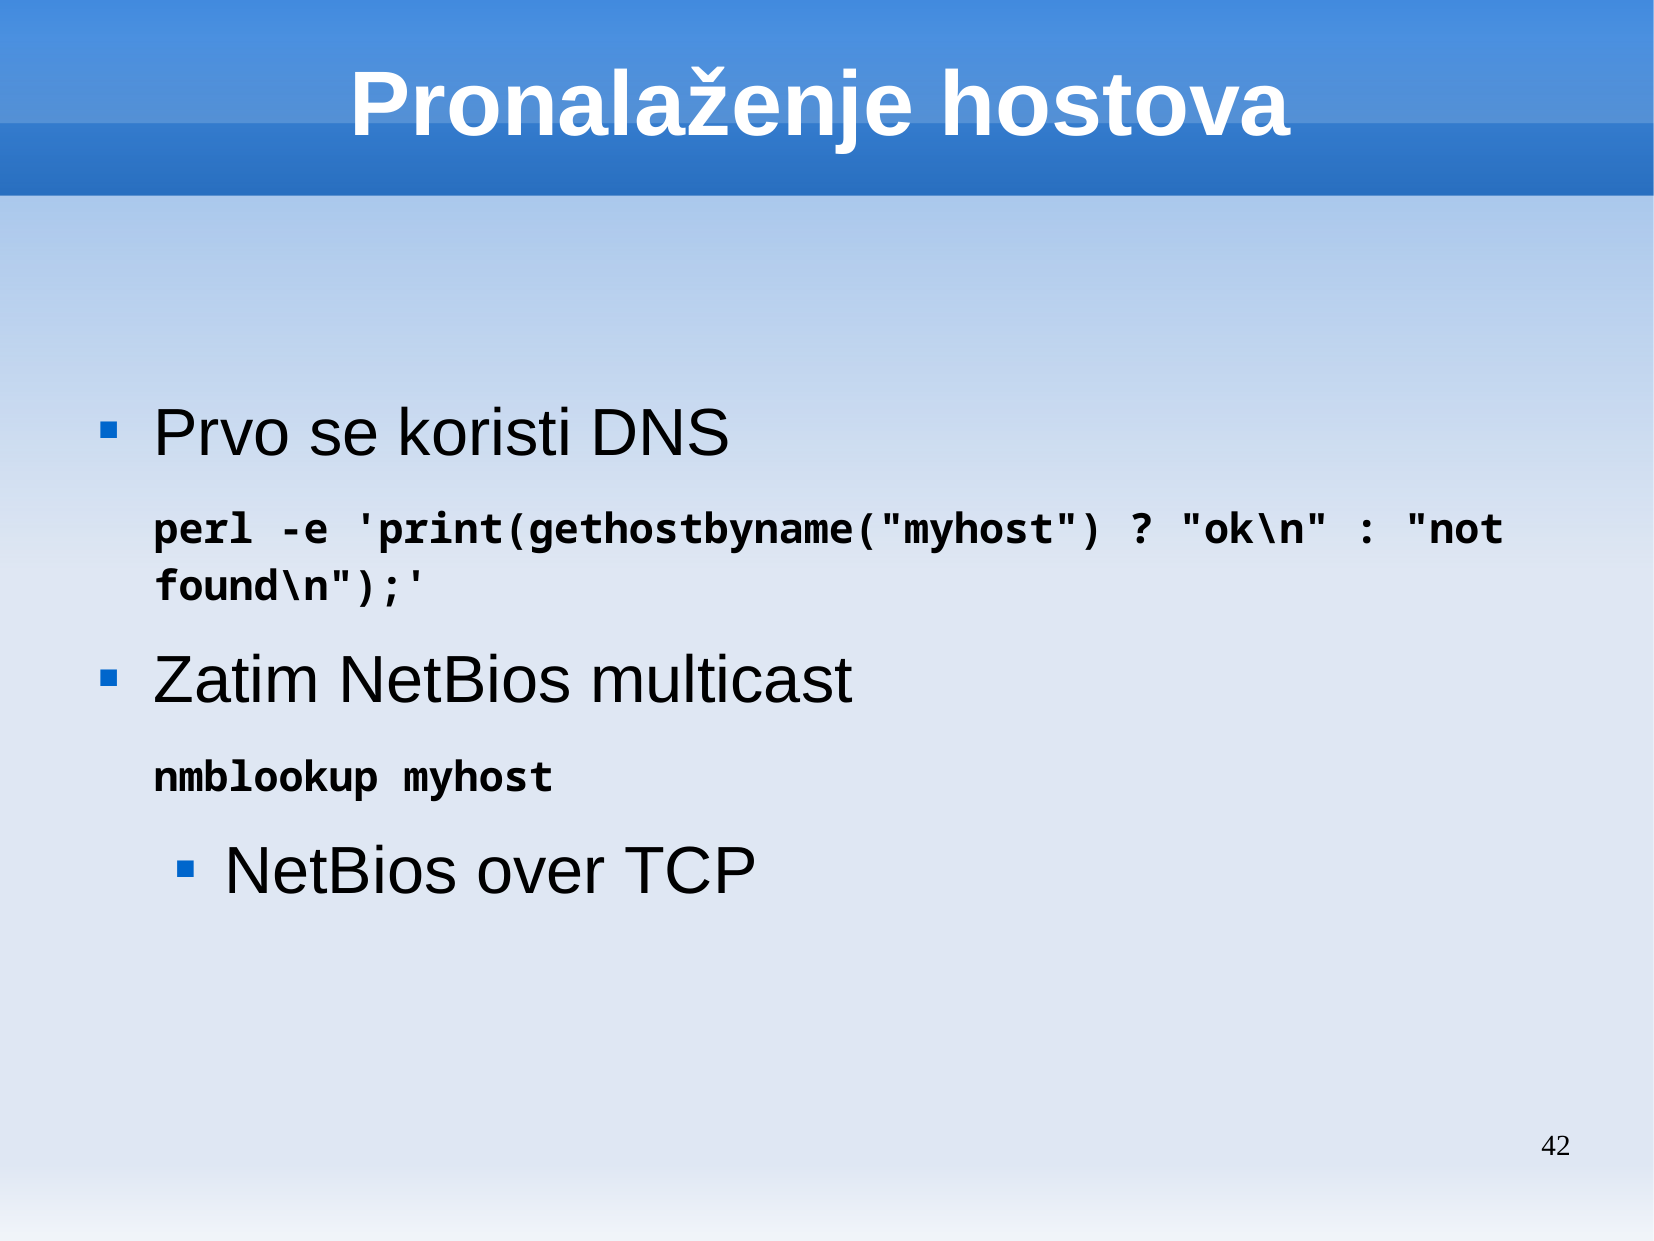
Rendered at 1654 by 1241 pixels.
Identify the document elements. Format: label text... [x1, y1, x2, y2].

list Prvo se koristi DNS perl -e 'print(gethostbyname("myhost") ? "ok\n" : "not found\n");' Zatim NetBios multicast nmblookup myhost NetBios over TCP [82, 290, 1571, 1094]
picture [0, 0, 1654, 1241]
title Pronalaženje hostova [76, 7, 1565, 200]
